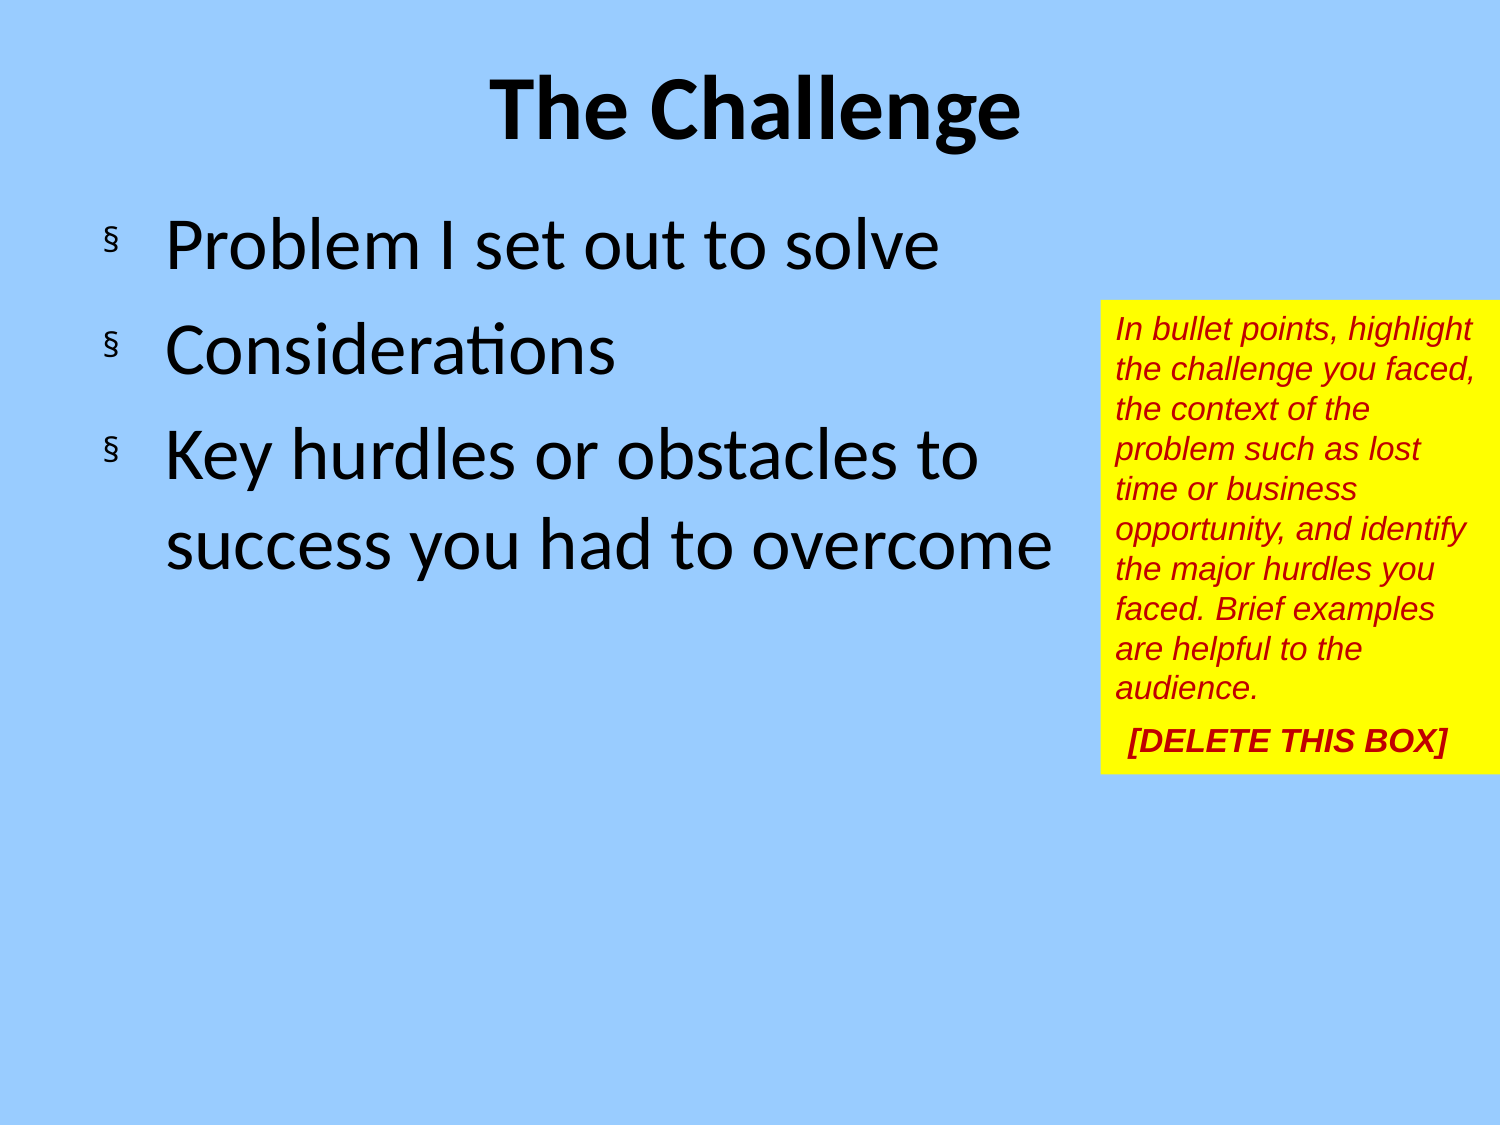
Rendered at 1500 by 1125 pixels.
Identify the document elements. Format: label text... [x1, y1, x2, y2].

text_box Problem I set out to solve Considerations Key hurdles or obstacles to success you had to overcome [87, 187, 1413, 1005]
text_box In bullet points, highlight the challenge you faced, the context of the problem such as lost time or business opportunity, and identify the major hurdles you faced. Brief examples are helpful to the audience. [DELETE THIS BOX] [1100, 299, 1500, 775]
title The Challenge [87, 25, 1425, 180]
